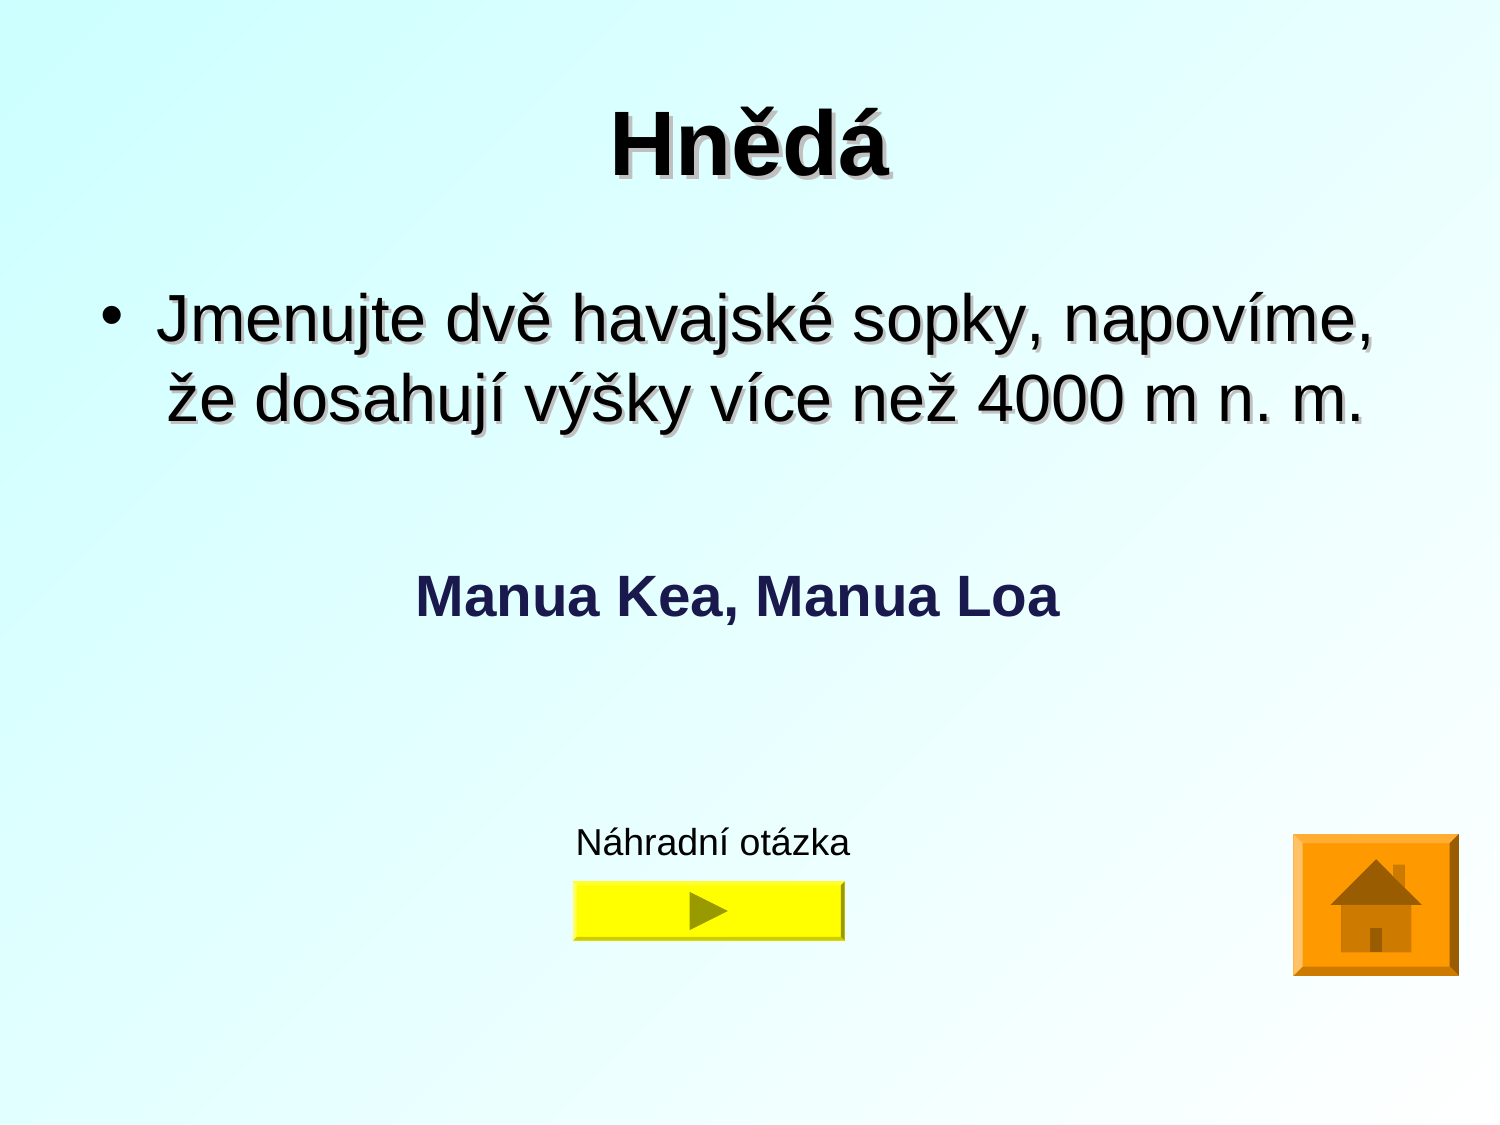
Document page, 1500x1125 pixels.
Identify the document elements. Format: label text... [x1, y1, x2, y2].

text_box [1295, 834, 1459, 976]
text_box [574, 881, 845, 941]
text_box Manua Kea, Manua Loa [230, 550, 1247, 637]
list Jmenujte dvě havajské sopky, napovíme, že dosahují výšky více než 4000 m n. m. [76, 267, 1400, 469]
text_box Náhradní otázka [560, 810, 880, 872]
title Hnědá [75, 45, 1426, 233]
